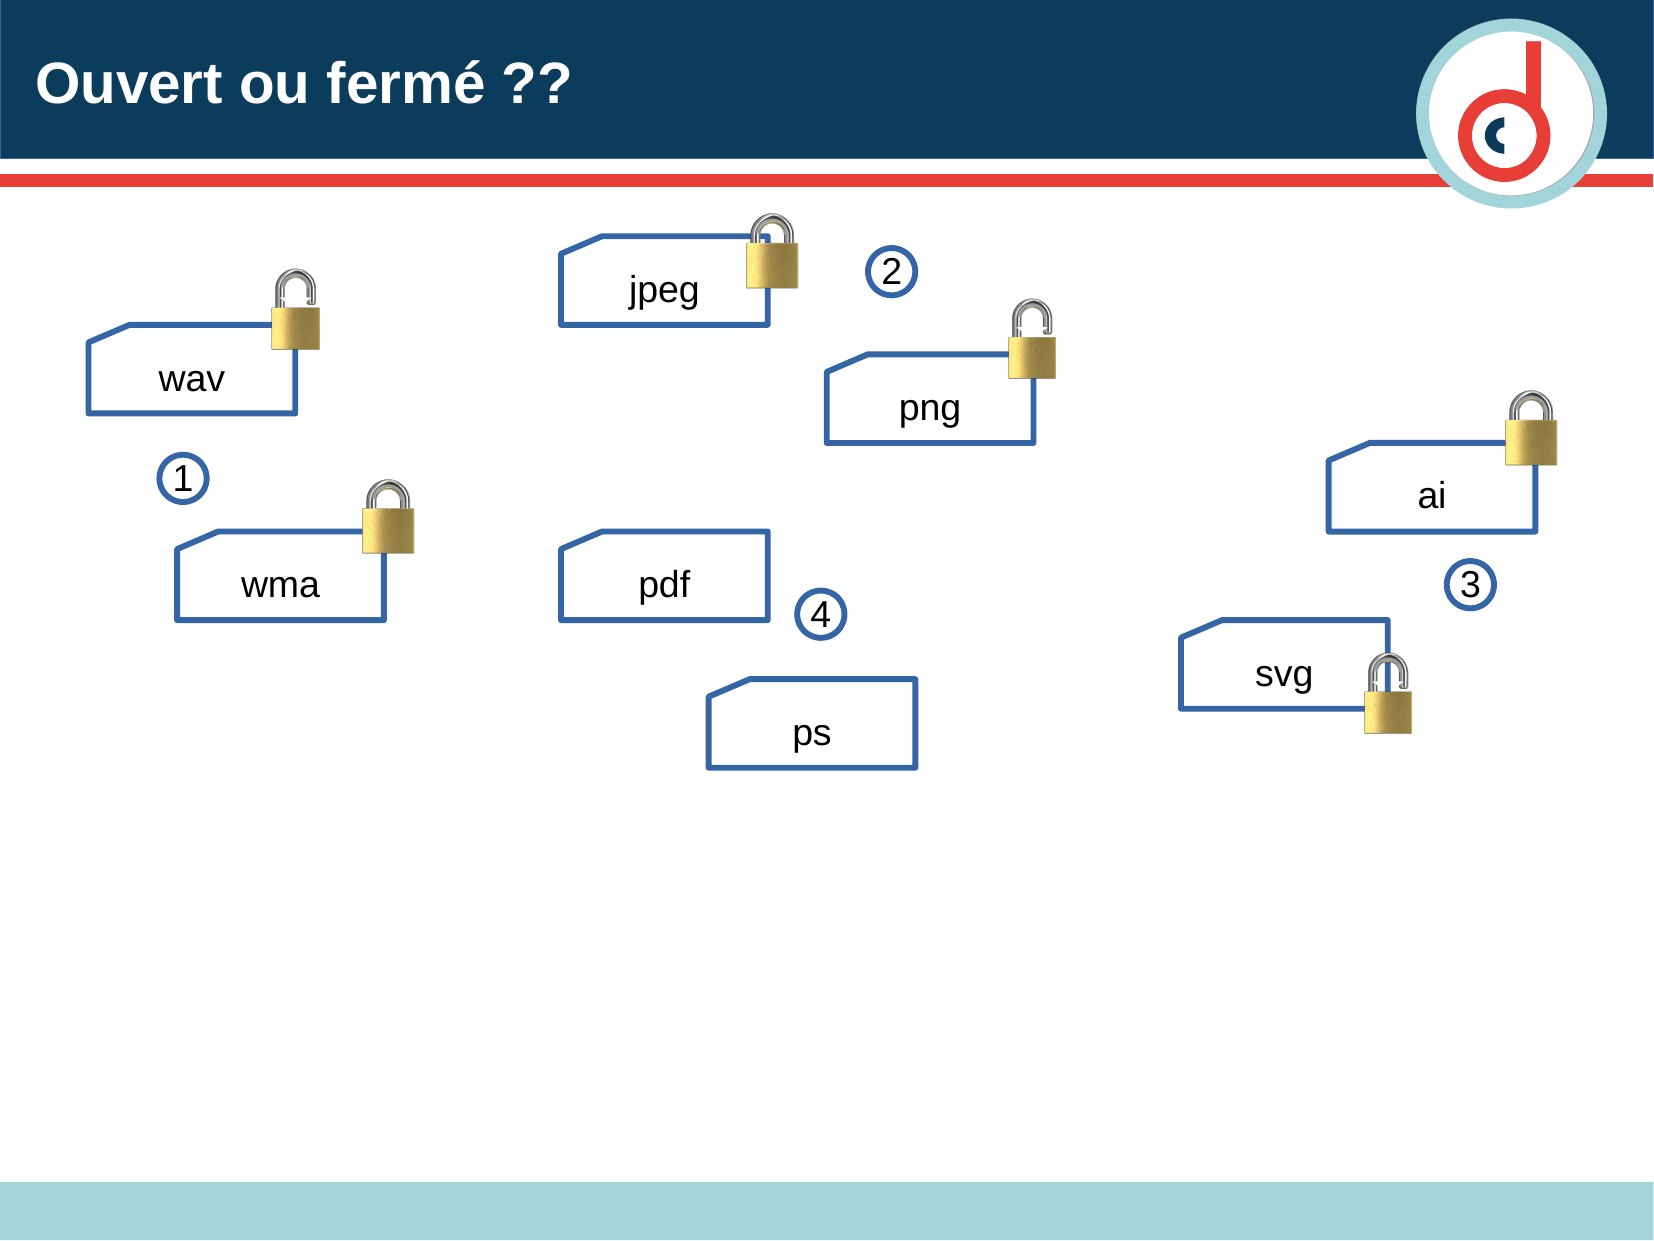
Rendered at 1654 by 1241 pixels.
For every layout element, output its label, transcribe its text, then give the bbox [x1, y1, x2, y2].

text_box 4 [797, 590, 845, 638]
picture [354, 472, 422, 562]
text_box svg [1180, 620, 1388, 709]
text_box 1 [159, 454, 207, 503]
picture [738, 206, 806, 296]
title Ouvert ou fermé ?? [35, 11, 1429, 159]
text_box ai [1328, 442, 1536, 532]
picture [265, 265, 327, 355]
text_box wav [88, 324, 296, 414]
text_box 2 [867, 248, 916, 296]
picture [1358, 649, 1419, 739]
text_box png [826, 354, 1034, 443]
text_box pdf [560, 531, 768, 621]
text_box jpeg [560, 236, 768, 325]
picture [1002, 295, 1063, 384]
text_box wma [177, 531, 384, 621]
text_box ps [708, 679, 916, 768]
picture [1497, 383, 1565, 473]
text_box 3 [1446, 561, 1495, 609]
